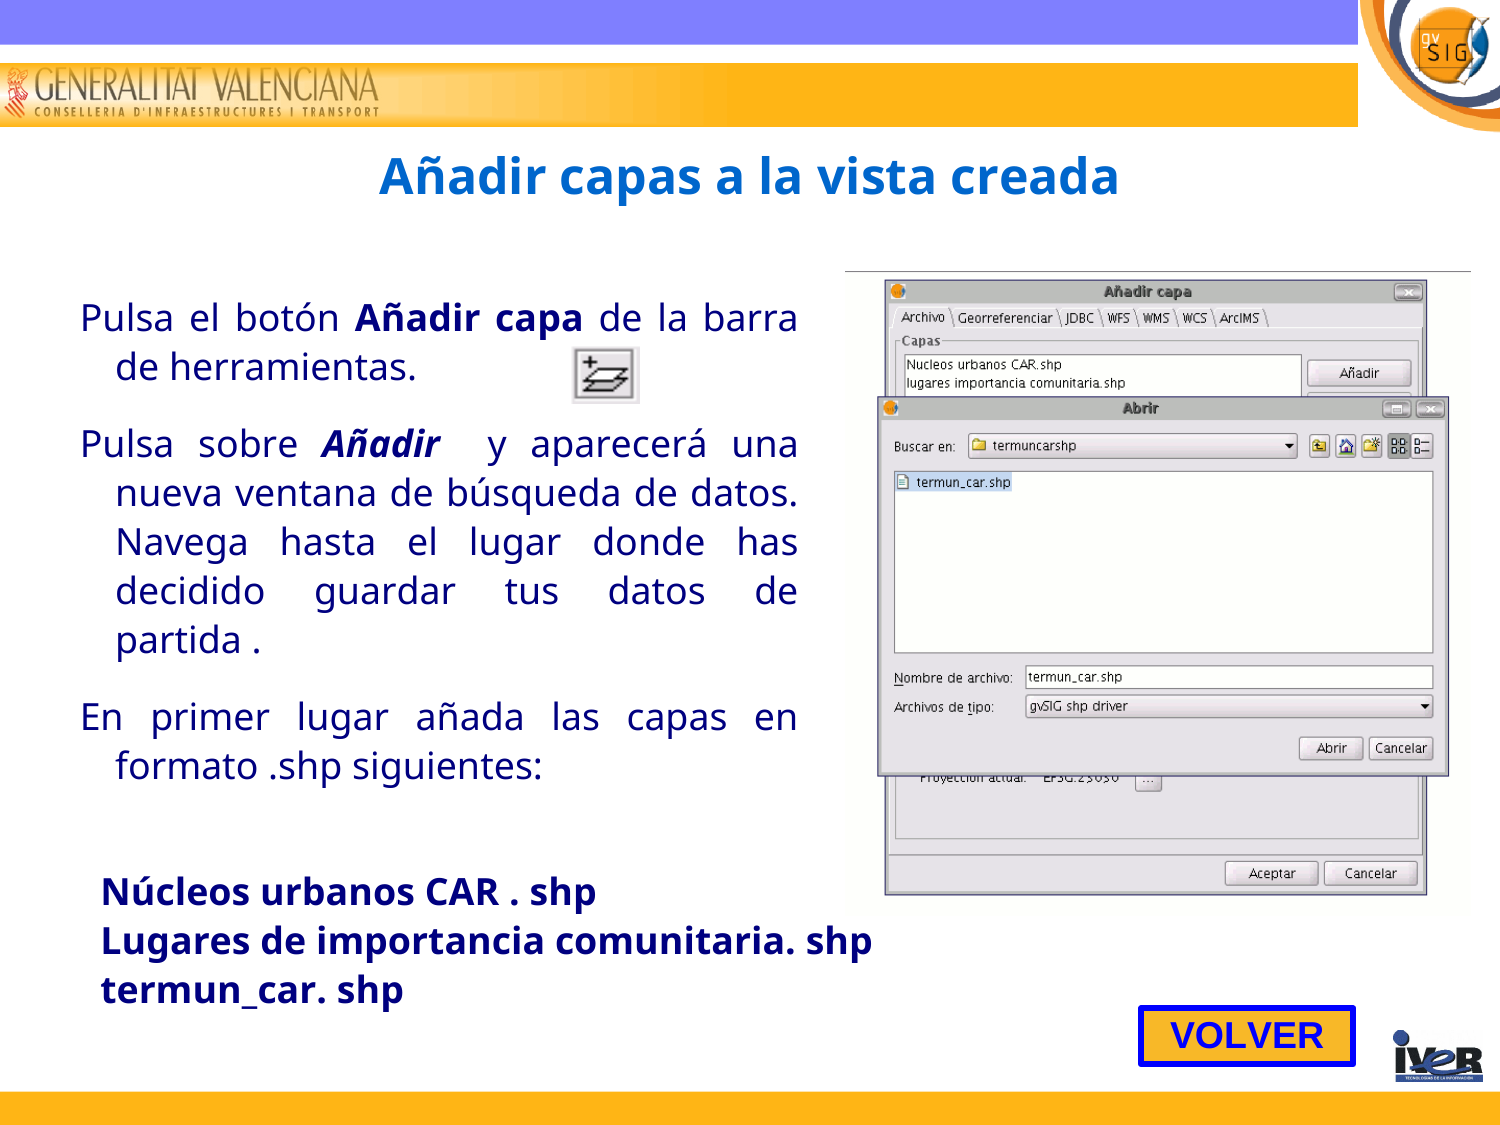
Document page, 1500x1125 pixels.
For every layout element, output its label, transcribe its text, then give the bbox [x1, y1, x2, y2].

picture [570, 345, 640, 404]
picture [845, 271, 1471, 916]
picture [1393, 1030, 1483, 1082]
title Añadir capas a la vista creada [110, 86, 1391, 263]
text_box VOLVER [1140, 1008, 1354, 1065]
picture [1358, 0, 1500, 133]
text_box Núcleos urbanos CAR . shp Lugares de importancia comunitaria. shp termun_car. shp [64, 866, 1059, 1027]
list Pulsa el botón Añadir capa de la barra de herramientas. Pulsa sobre Añadir y aparecerá una nueva ventana de búsqueda de datos. Navega hasta el lugar donde has decidido guardar tus datos de partida . En primer lugar añada las capas en formato .shp siguientes: [44, 291, 800, 852]
